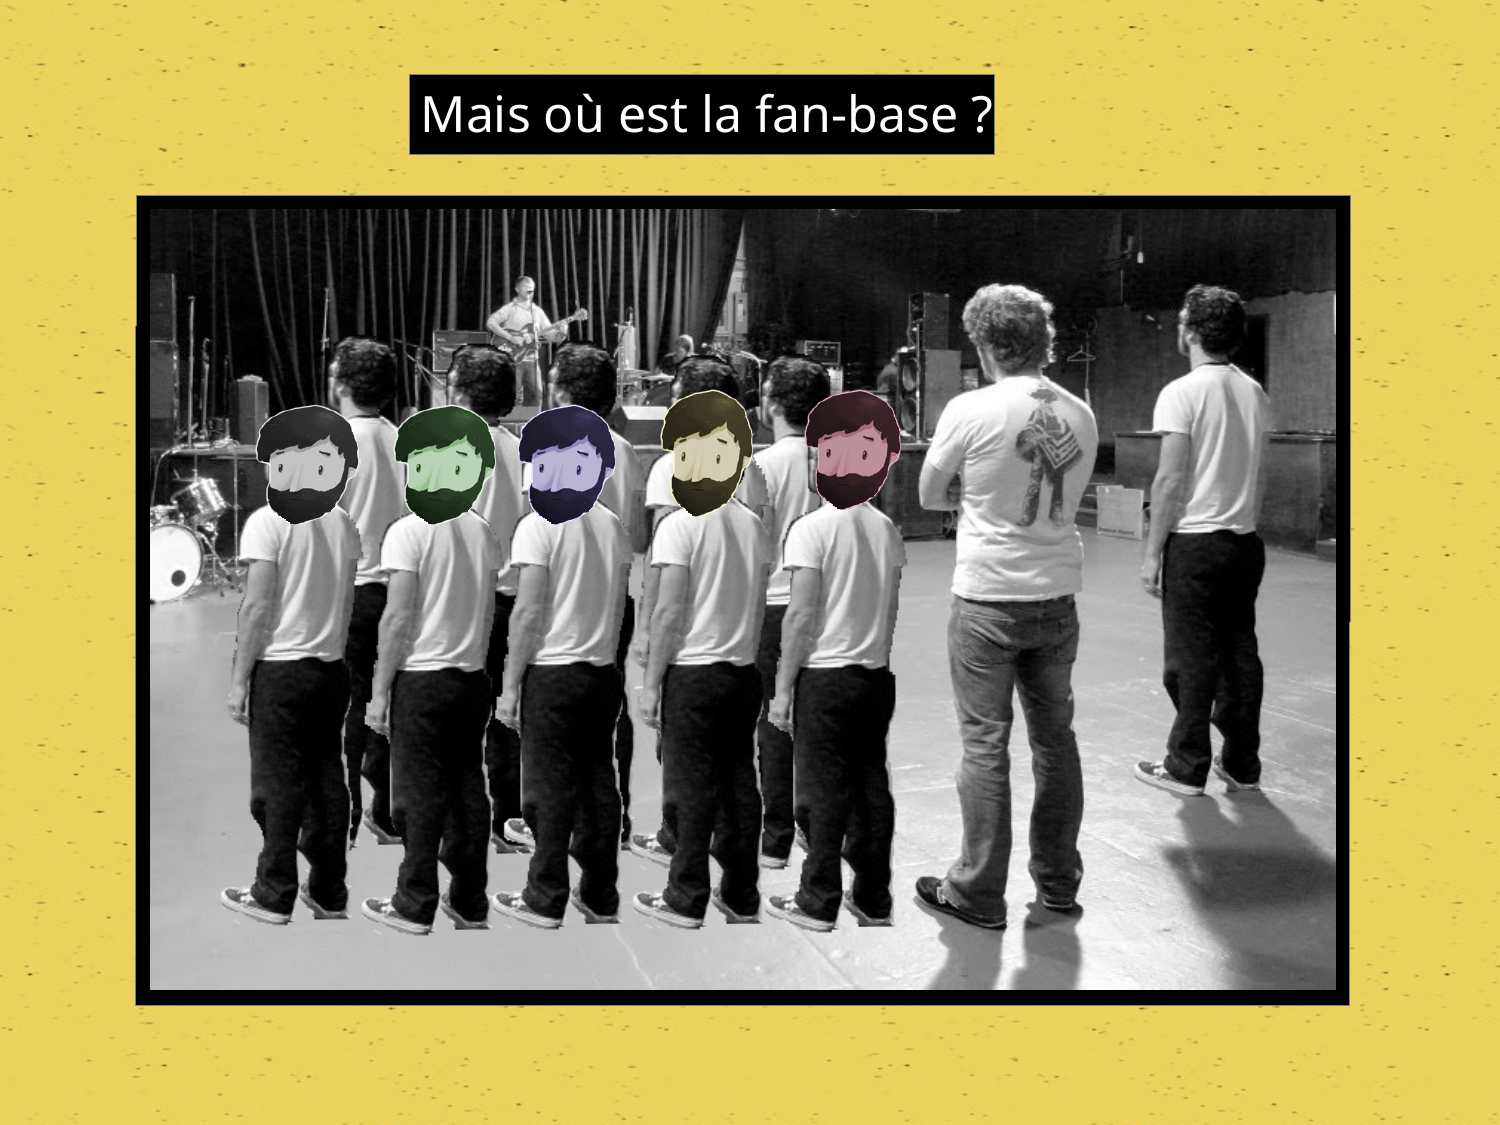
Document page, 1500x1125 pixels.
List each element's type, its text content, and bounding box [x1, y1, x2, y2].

text_box [135, 195, 1351, 1006]
picture [0, 0, 1500, 1125]
text_box Mais où est la fan-base ? [406, 74, 1009, 151]
text_box [409, 151, 995, 155]
